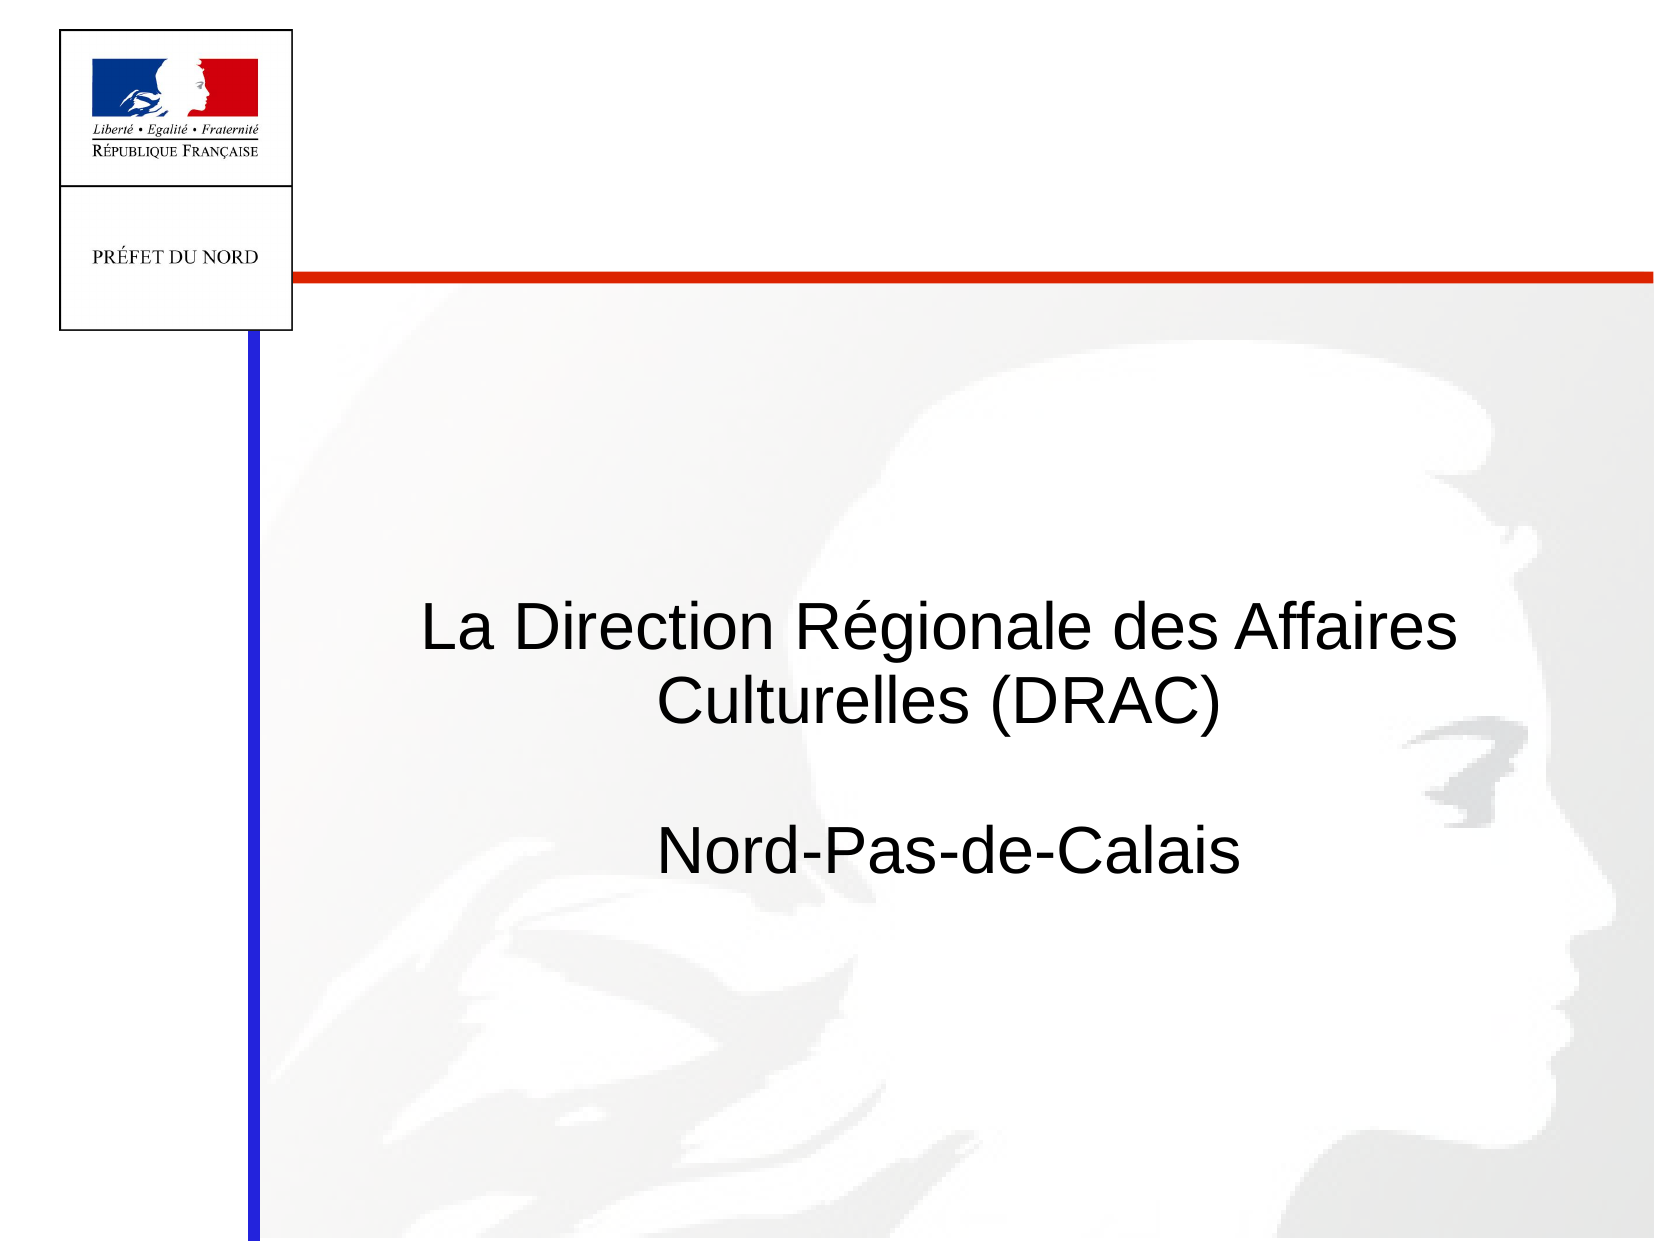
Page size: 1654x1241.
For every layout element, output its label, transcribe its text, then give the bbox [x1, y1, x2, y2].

picture [59, 29, 1654, 1238]
subtitle La Direction Régionale des Affaires Culturelles (DRAC) Nord-Pas-de-Calais [307, 307, 1574, 1170]
text_box [293, 271, 1654, 284]
text_box [248, 331, 260, 1241]
